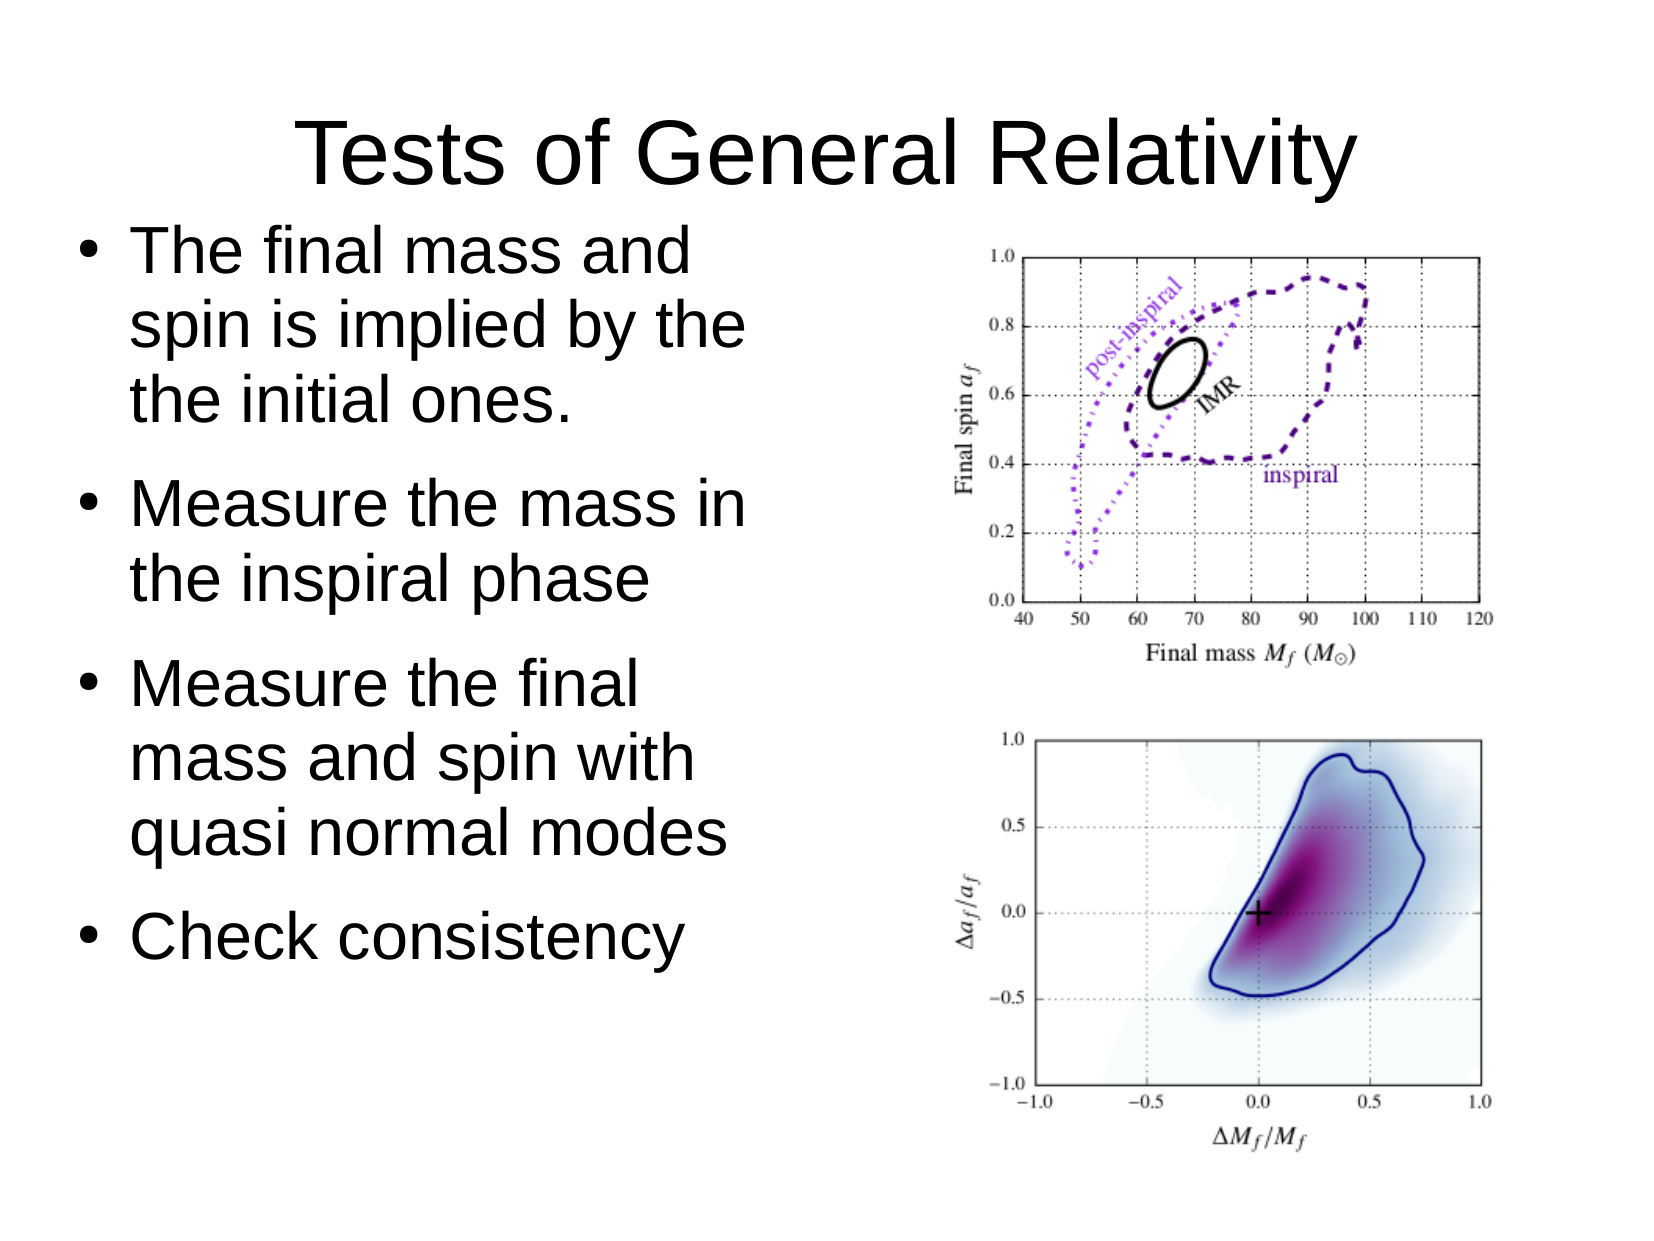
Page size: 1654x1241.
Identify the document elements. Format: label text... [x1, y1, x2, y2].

title Tests of General Relativity [82, 49, 1571, 257]
picture [930, 212, 1548, 1193]
list The final mass and spin is implied by the the initial ones. Measure the mass in the inspiral phase Measure the final mass and spin with quasi normal modes Check consistency [59, 212, 804, 1163]
